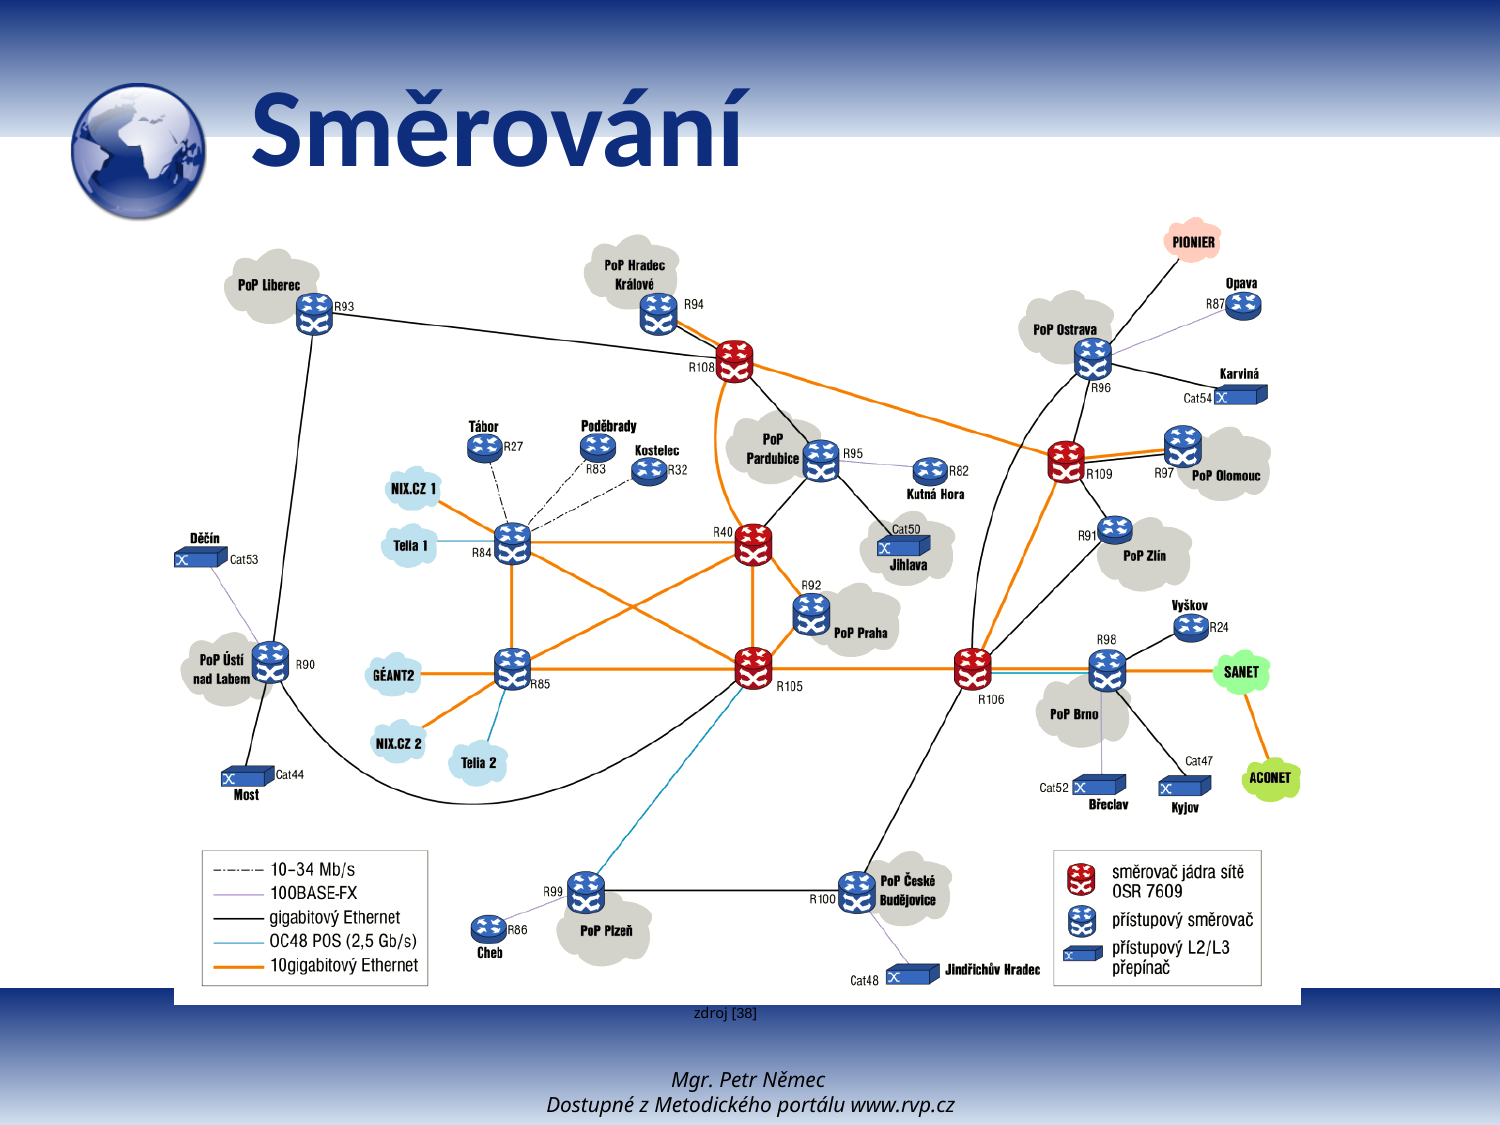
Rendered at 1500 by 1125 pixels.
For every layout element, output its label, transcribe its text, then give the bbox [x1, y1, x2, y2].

text_box zdroj [38] [678, 996, 773, 1030]
picture [69, 83, 1301, 1005]
title Směrování [235, 45, 1426, 233]
